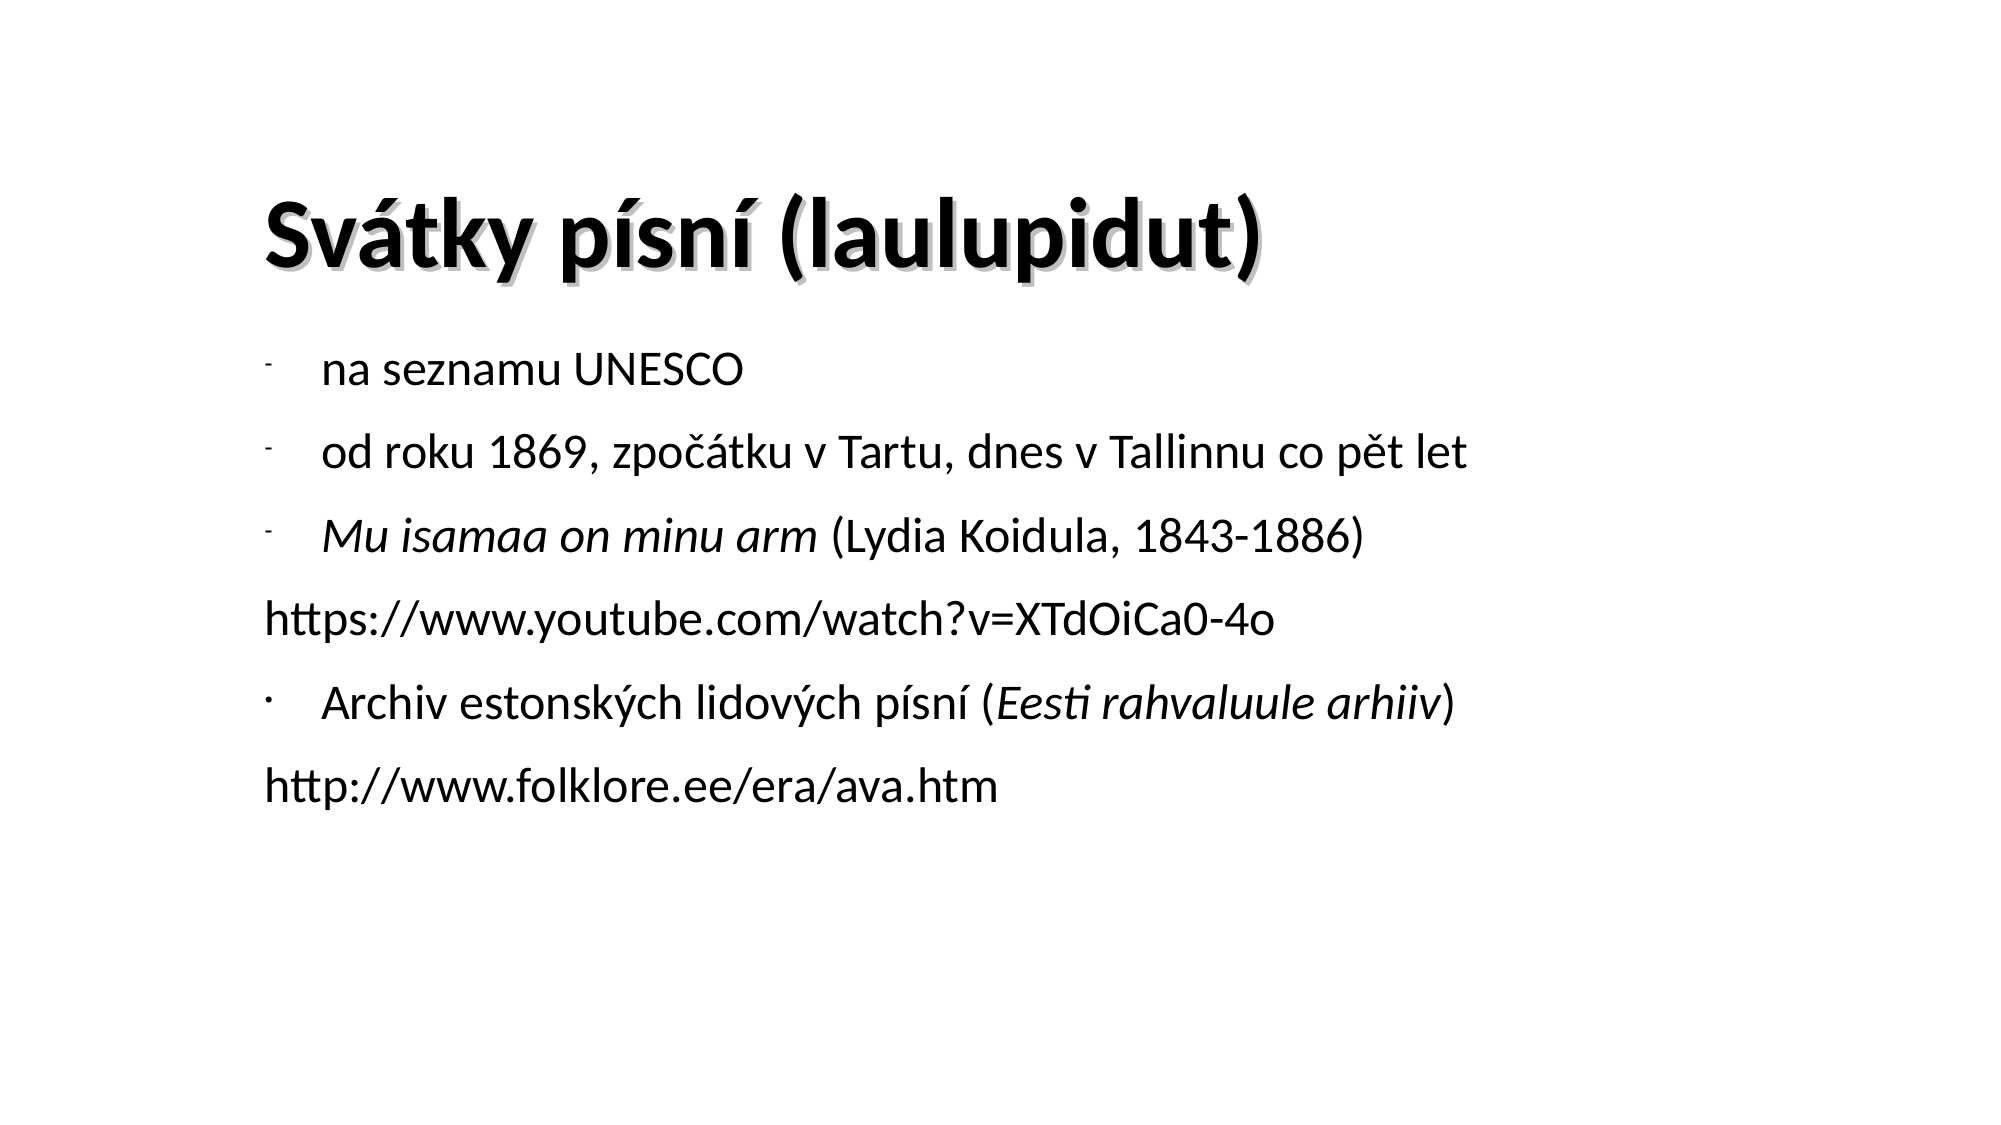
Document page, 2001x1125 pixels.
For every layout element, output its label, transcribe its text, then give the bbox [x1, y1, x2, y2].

title Svátky písní (laulupidut) [249, 121, 1750, 297]
subtitle na seznamu UNESCO od roku 1869, zpočátku v Tartu, dnes v Tallinnu co pět let Mu isamaa on minu arm (Lydia Koidula, 1843-1886) https://www.youtube.com/watch?v=XTdOiCa0-4o Archiv estonských lidových písní (Eesti rahvaluule arhiiv) http://www.folklore.ee/era/ava.htm [249, 334, 1750, 863]
